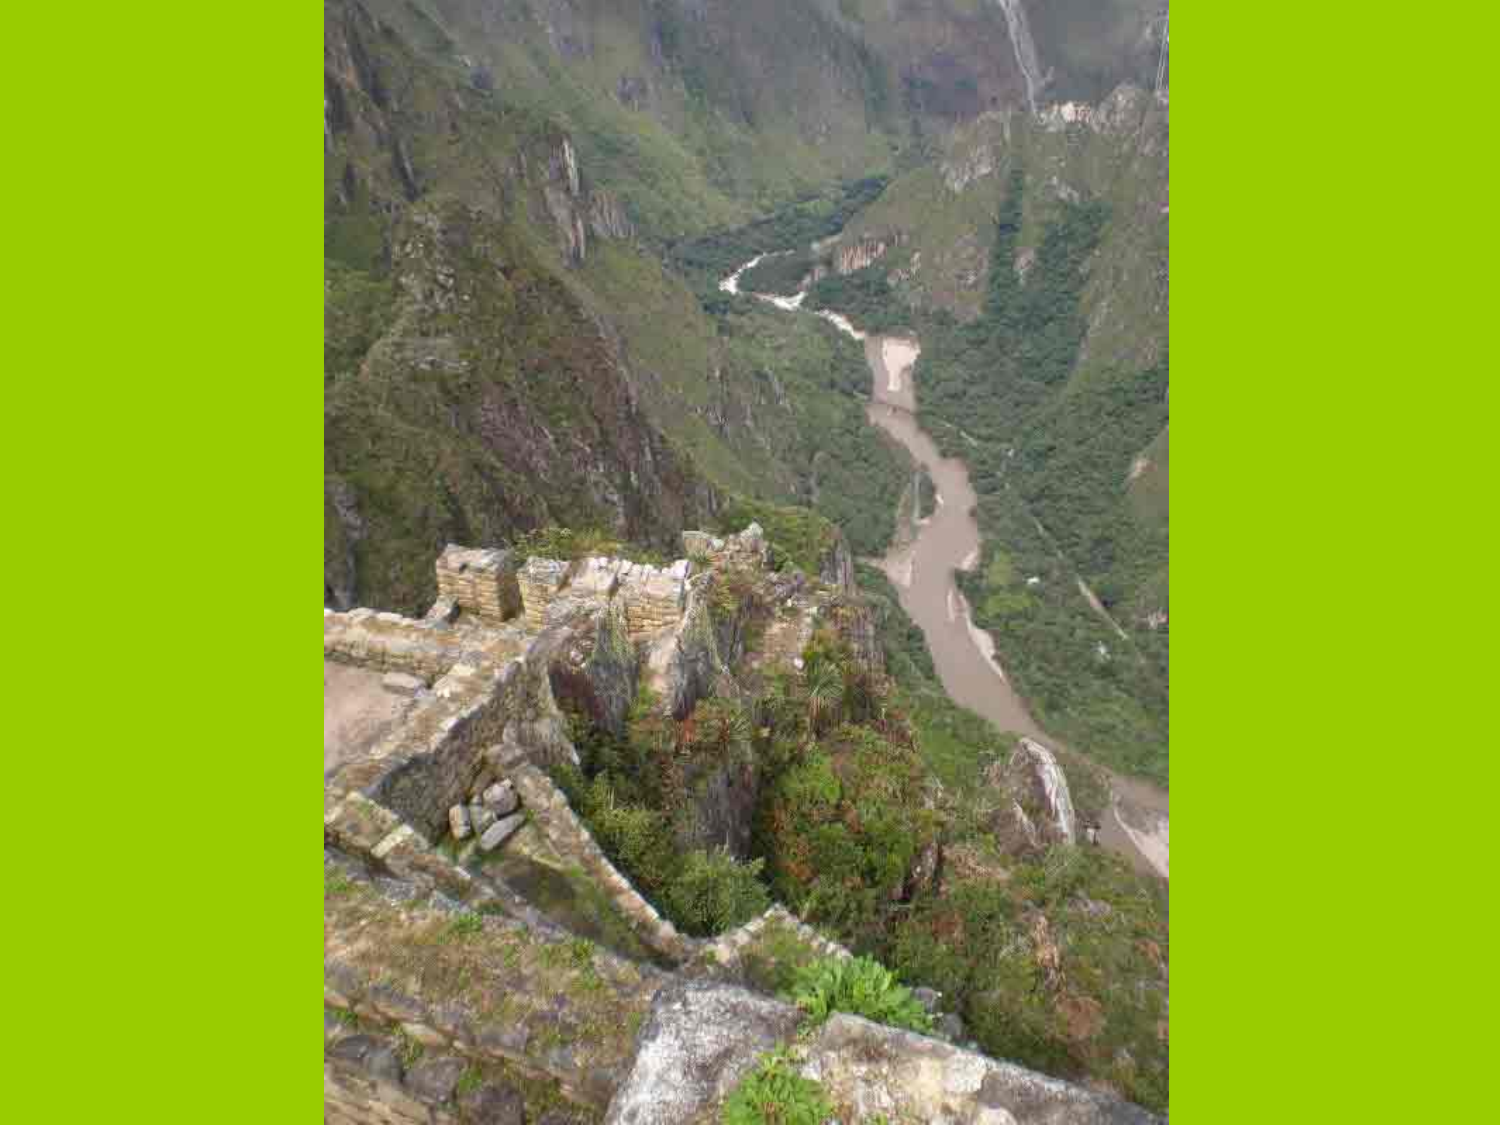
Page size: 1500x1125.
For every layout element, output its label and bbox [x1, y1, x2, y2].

picture [324, 0, 1169, 1125]
